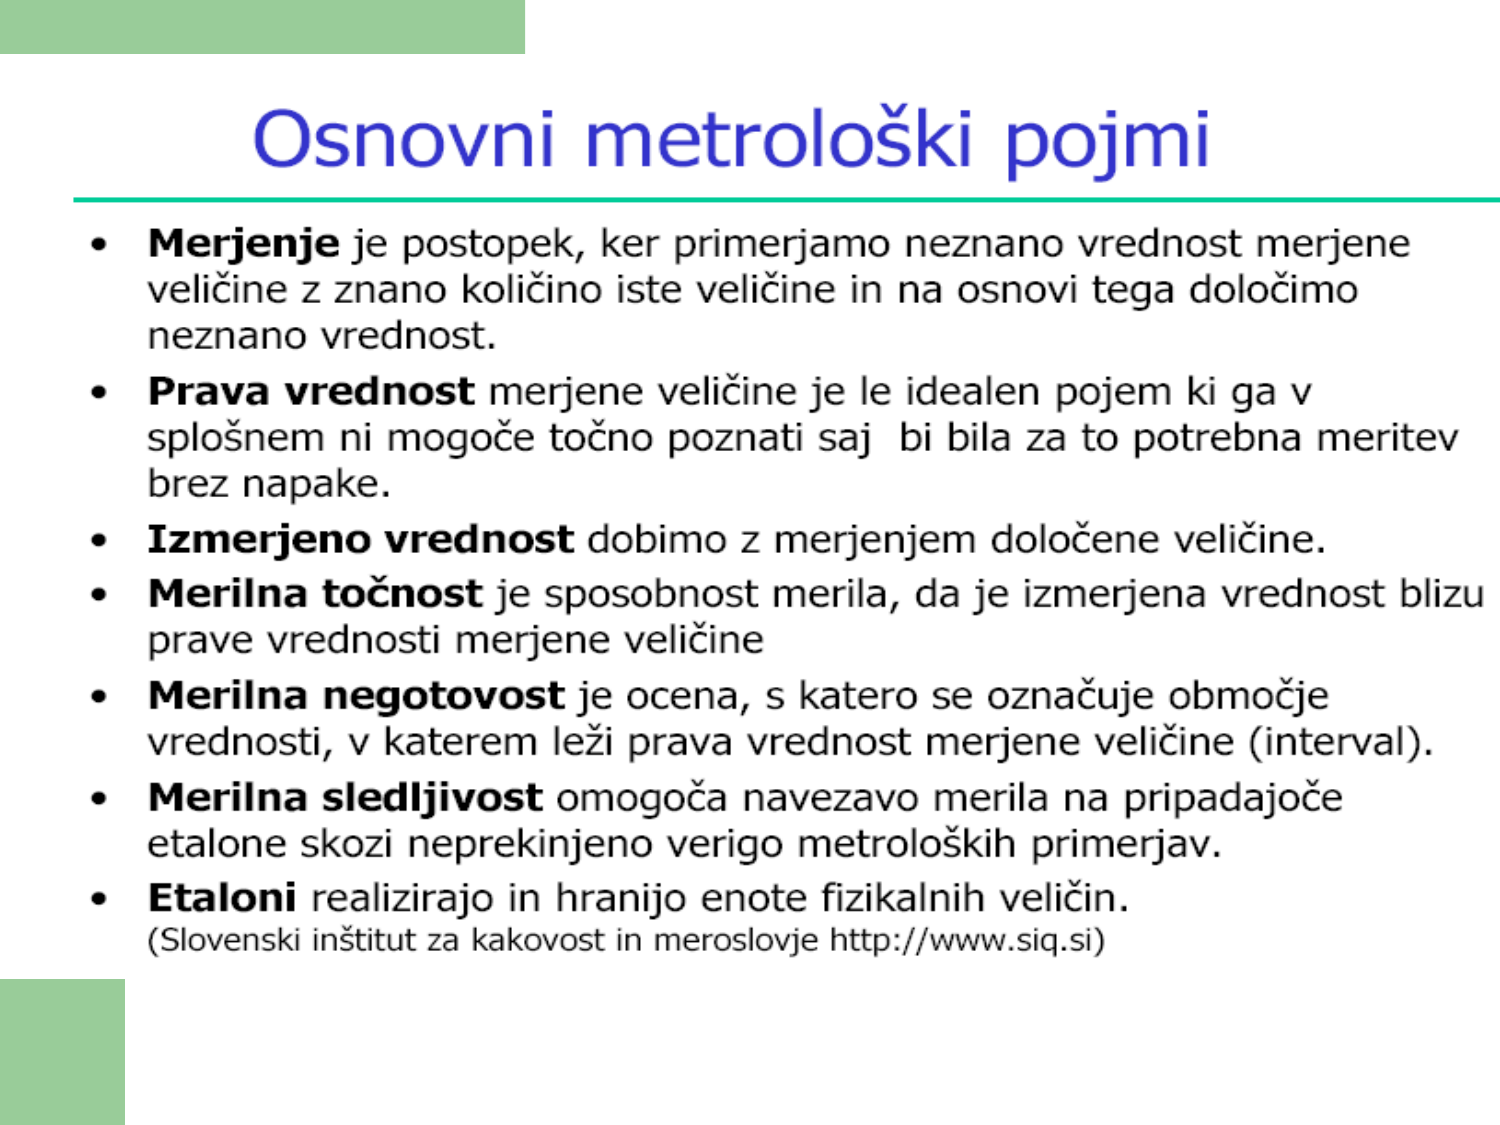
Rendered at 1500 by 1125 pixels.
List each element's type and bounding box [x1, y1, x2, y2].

text_box [0, 54, 1500, 979]
